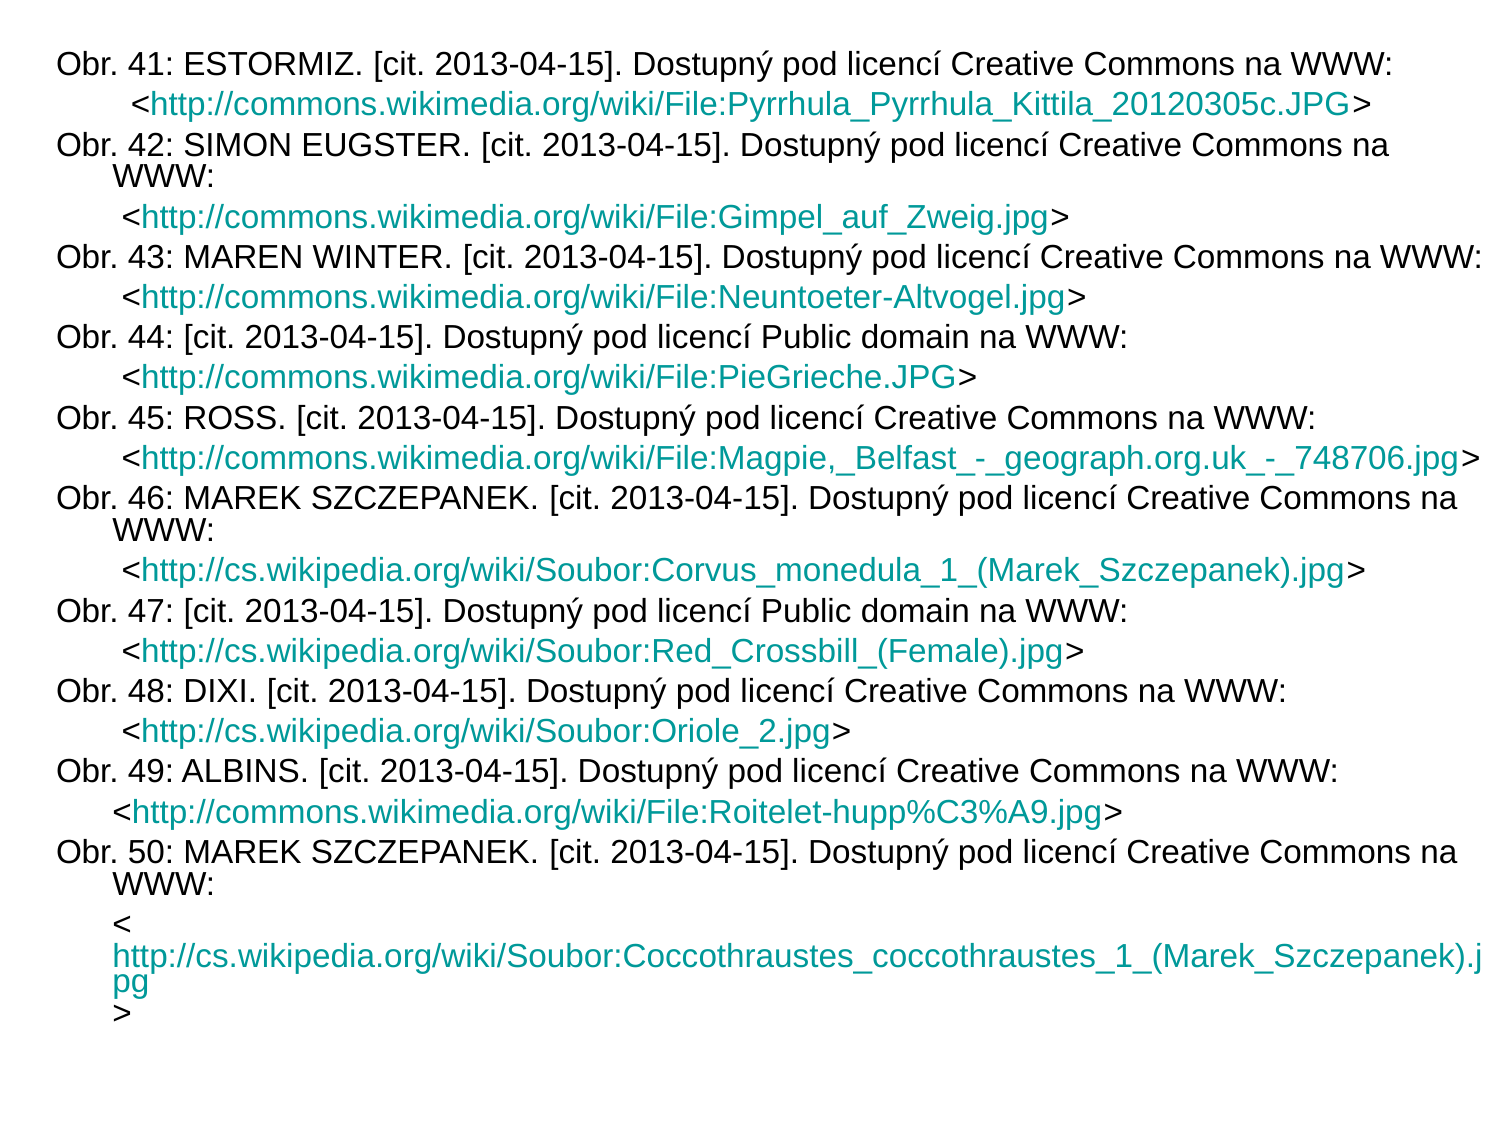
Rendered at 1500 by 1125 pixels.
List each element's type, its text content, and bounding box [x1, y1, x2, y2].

list Obr. 41: ESTORMIZ. [cit. 2013-04-15]. Dostupný pod licencí Creative Commons na WWW: <http://commons.wikimedia.org/wiki/File:Pyrrhula_Pyrrhula_Kittila_20120305c.JPG> Obr. 42: SIMON EUGSTER. [cit. 2013-04-15]. Dostupný pod licencí Creative Commons na WWW: <http://commons.wikimedia.org/wiki/File:Gimpel_auf_Zweig.jpg> Obr. 43: MAREN WINTER. [cit. 2013-04-15]. Dostupný pod licencí Creative Commons na WWW: <http://commons.wikimedia.org/wiki/File:Neuntoeter-Altvogel.jpg> Obr. 44: [cit. 2013-04-15]. Dostupný pod licencí Public domain na WWW: <http://commons.wikimedia.org/wiki/File:PieGrieche.JPG> Obr. 45: ROSS. [cit. 2013-04-15]. Dostupný pod licencí Creative Commons na WWW: <http://commons.wikimedia.org/wiki/File:Magpie,_Belfast_-_geograph.org.uk_-_748706.jpg> Obr. 46: MAREK SZCZEPANEK. [cit. 2013-04-15]. Dostupný pod licencí Creative Commons na WWW: <http://cs.wikipedia.org/wiki/Soubor:Corvus_monedula_1_(Marek_Szczepanek).jpg> Obr. 47: [cit. 2013-04-15]. Dostupný pod licencí Public domain na WWW: <http://cs.wikipedia.org/wiki/Soubor:Red_Crossbill_(Female).jpg> Obr. 48: DIXI. [cit. 2013-04-15]. Dostupný pod licencí Creative Commons na WWW: <http://cs.wikipedia.org/wiki/Soubor:Oriole_2.jpg> Obr. 49: ALBINS. [cit. 2013-04-15]. Dostupný pod licencí Creative Commons na WWW: <http://commons.wikimedia.org/wiki/File:Roitelet-hupp%C3%A9.jpg> Obr. 50: MAREK SZCZEPANEK. [cit. 2013-04-15]. Dostupný pod licencí Creative Commons na WWW: <http://cs.wikipedia.org/wiki/Soubor:Coccothraustes_coccothraustes_1_(Marek_Szczepanek).jpg> [41, 42, 1500, 1125]
